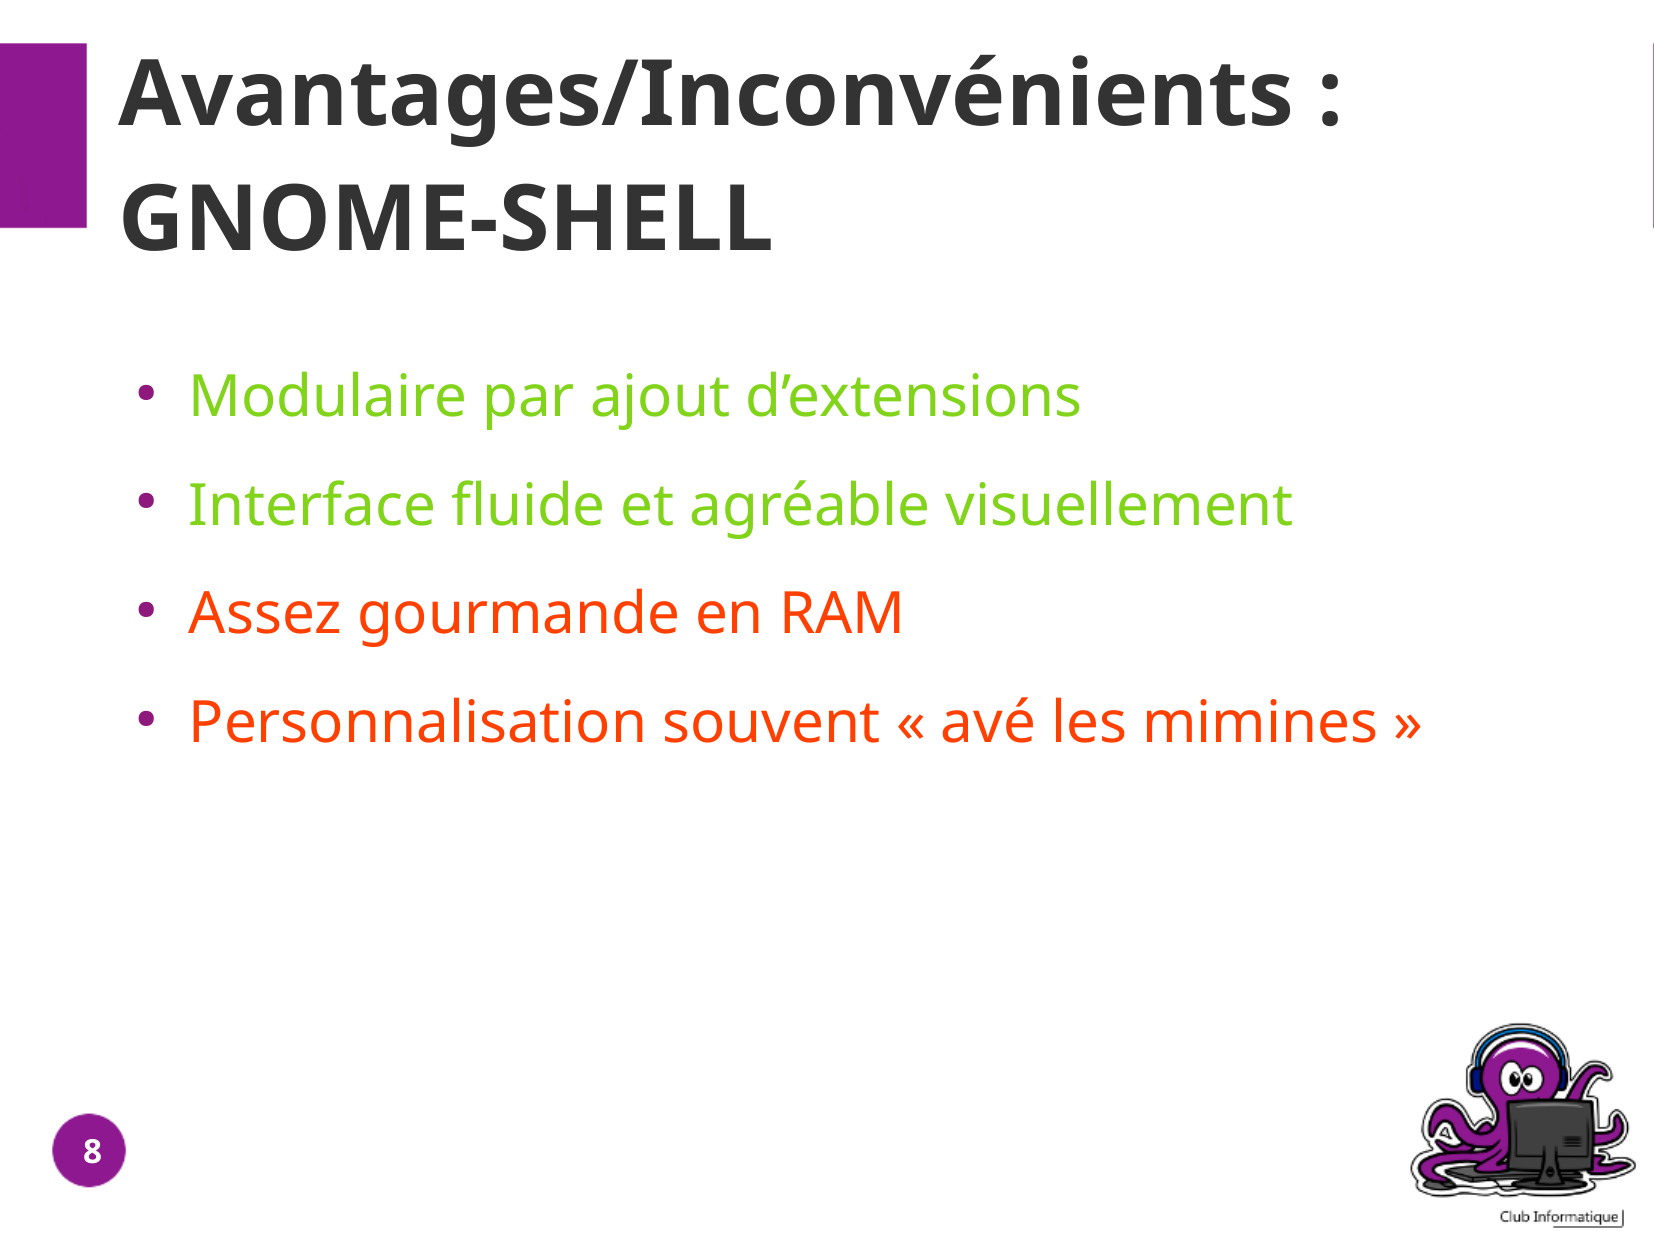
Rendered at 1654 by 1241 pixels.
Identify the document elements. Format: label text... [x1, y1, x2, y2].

picture [0, 0, 1654, 1241]
list Modulaire par ajout d’extensions Interface fluide et agréable visuellement Assez gourmande en RAM Personnalisation souvent « avé les mimines » [118, 354, 1583, 1074]
title Avantages/Inconvénients : GNOME-SHELL [118, 27, 1571, 278]
